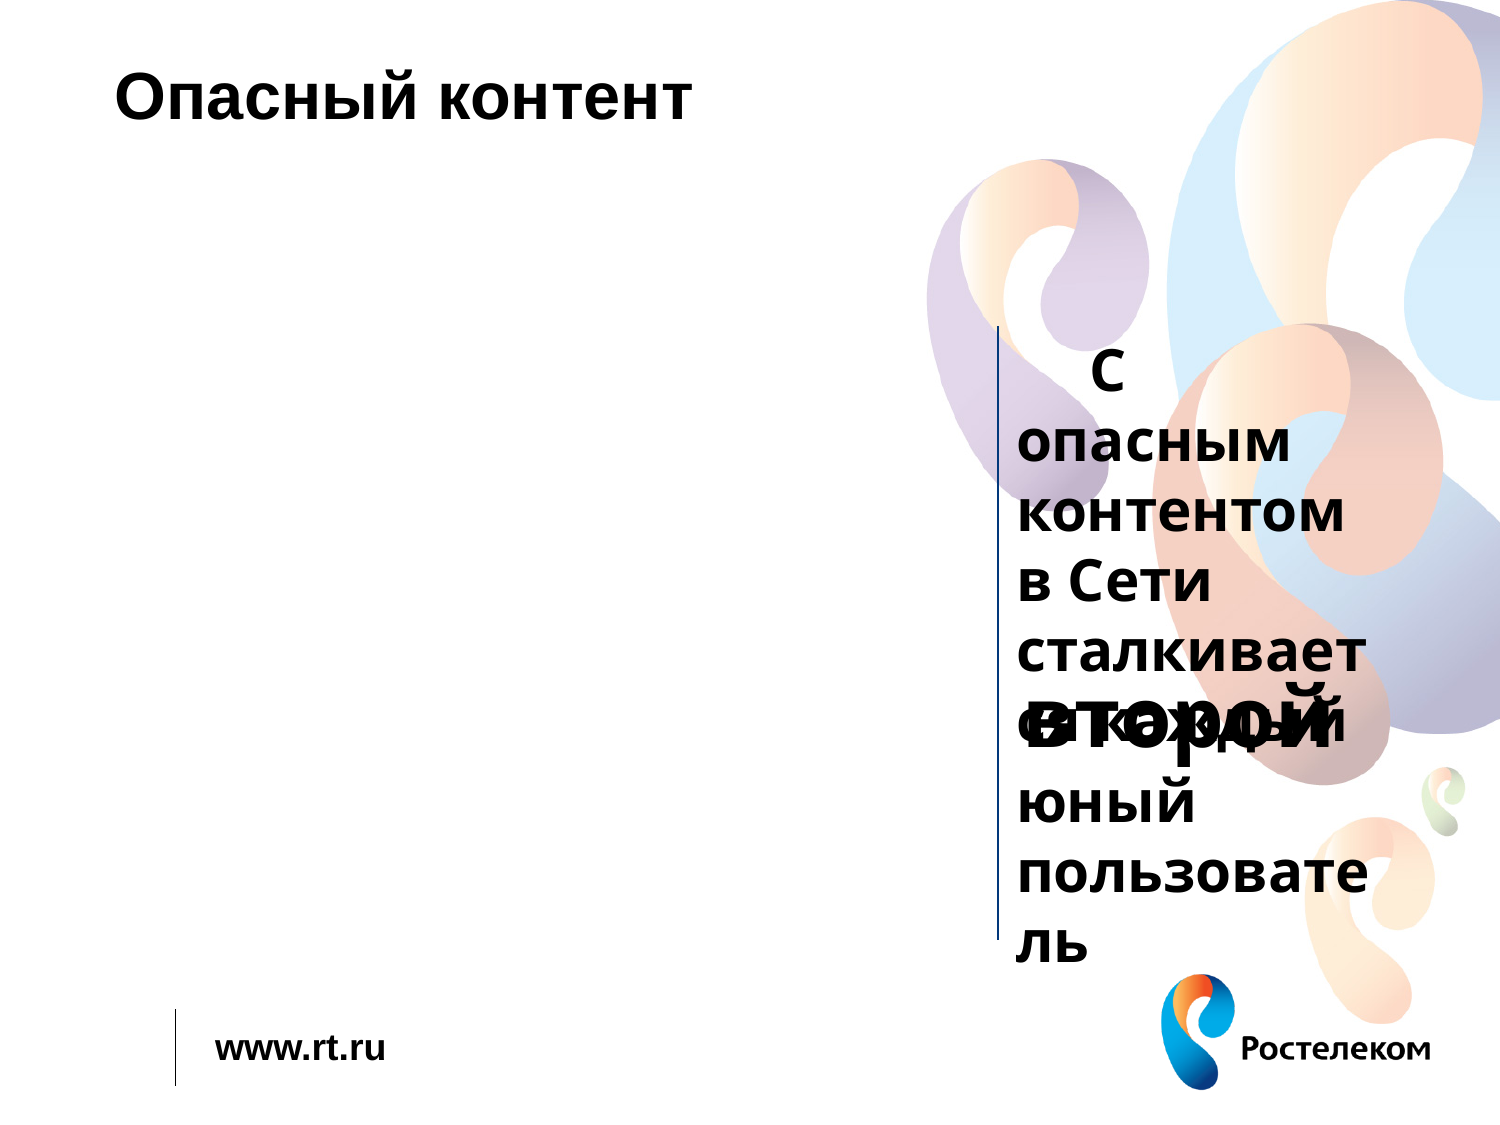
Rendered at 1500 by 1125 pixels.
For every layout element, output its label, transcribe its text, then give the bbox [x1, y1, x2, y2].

picture [926, 0, 1500, 1125]
text_box С опасным контентом в Сети сталкивается каждый [986, 326, 1412, 656]
title Опасный контент [100, 45, 1425, 185]
text_box второй юный пользователь [986, 656, 1412, 982]
